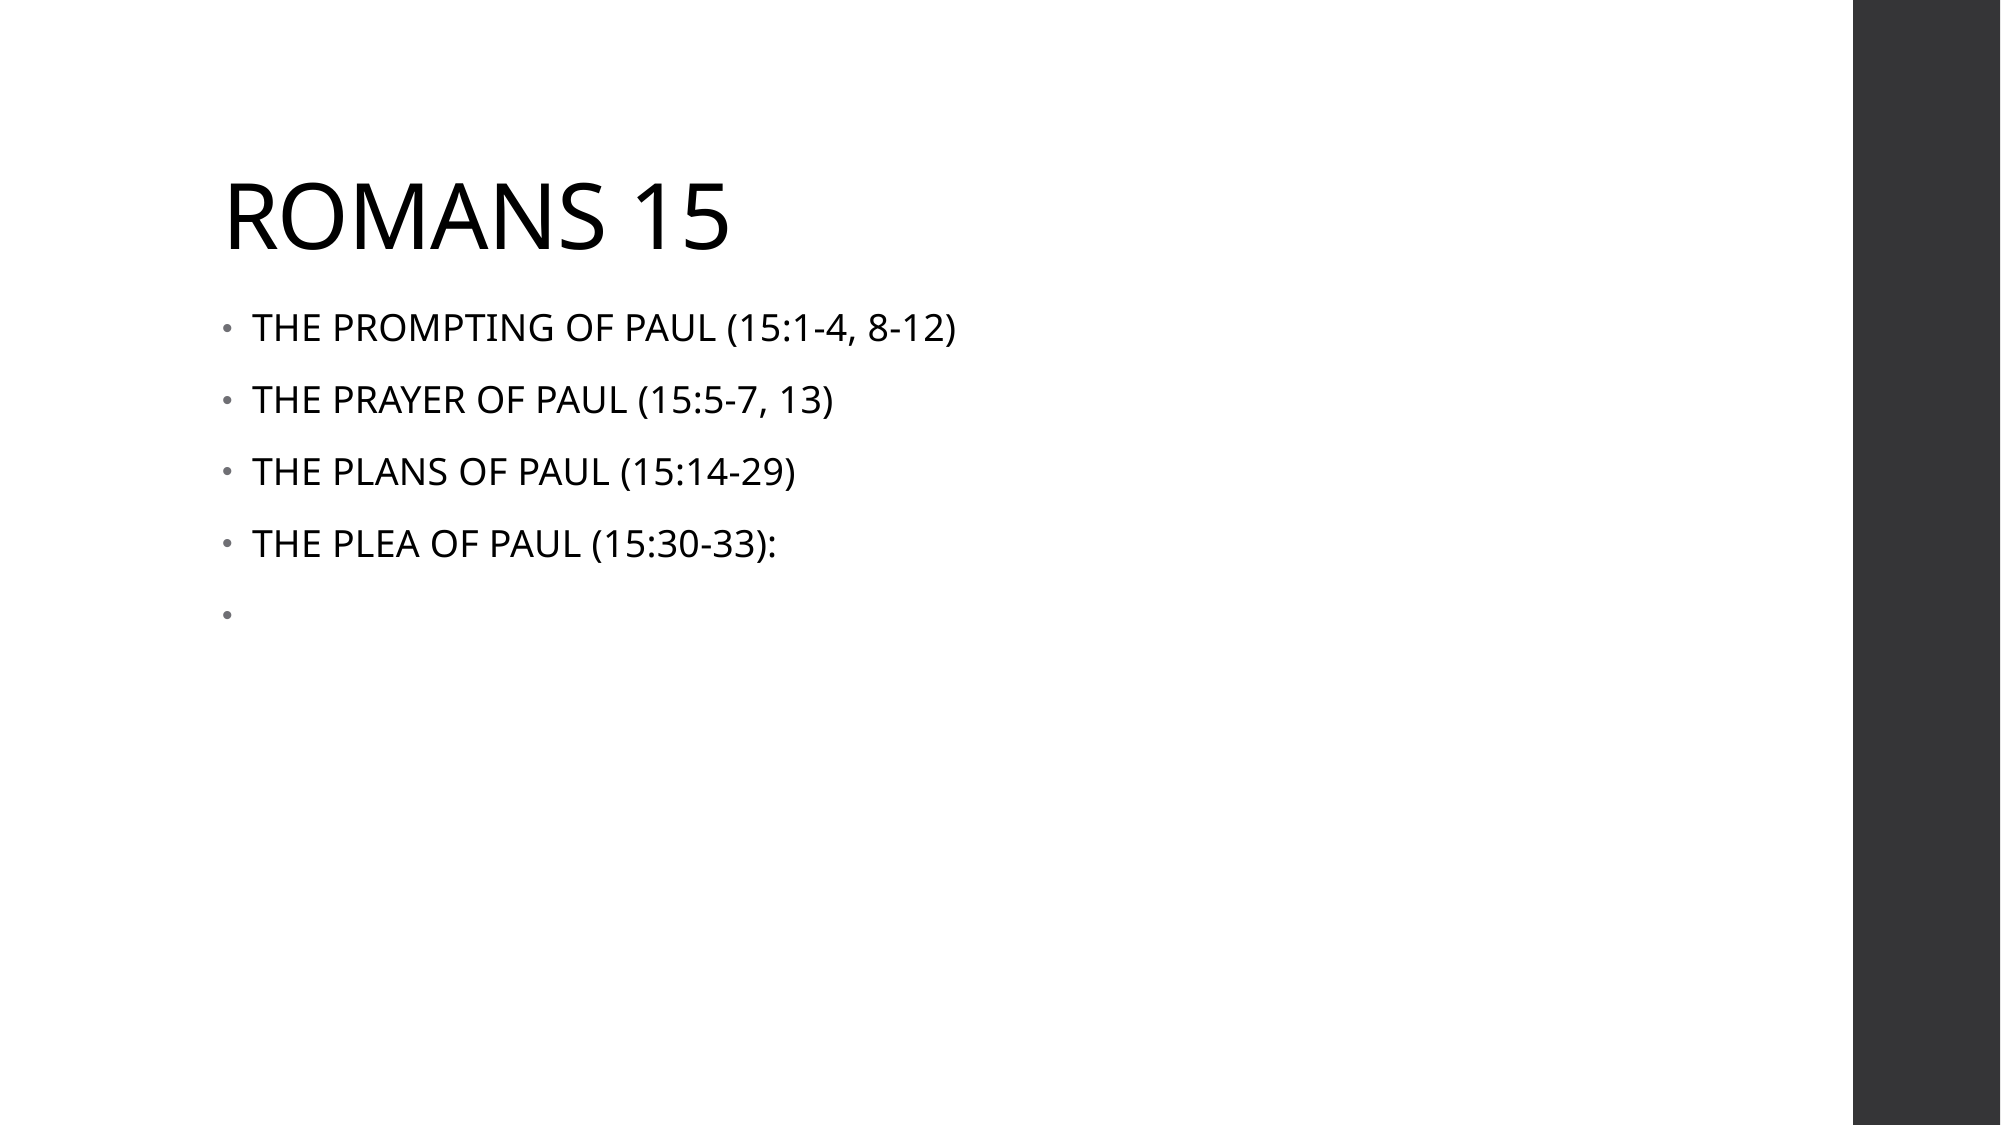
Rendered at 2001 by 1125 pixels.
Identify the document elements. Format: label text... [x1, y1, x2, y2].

list THE PROMPTING OF PAUL (15:1-4, 8-12) THE PRAYER OF PAUL (15:5-7, 13) THE PLANS OF PAUL (15:14-29) THE PLEA OF PAUL (15:30-33): [206, 299, 1617, 1014]
title ROMANS 15 [206, 60, 1797, 278]
